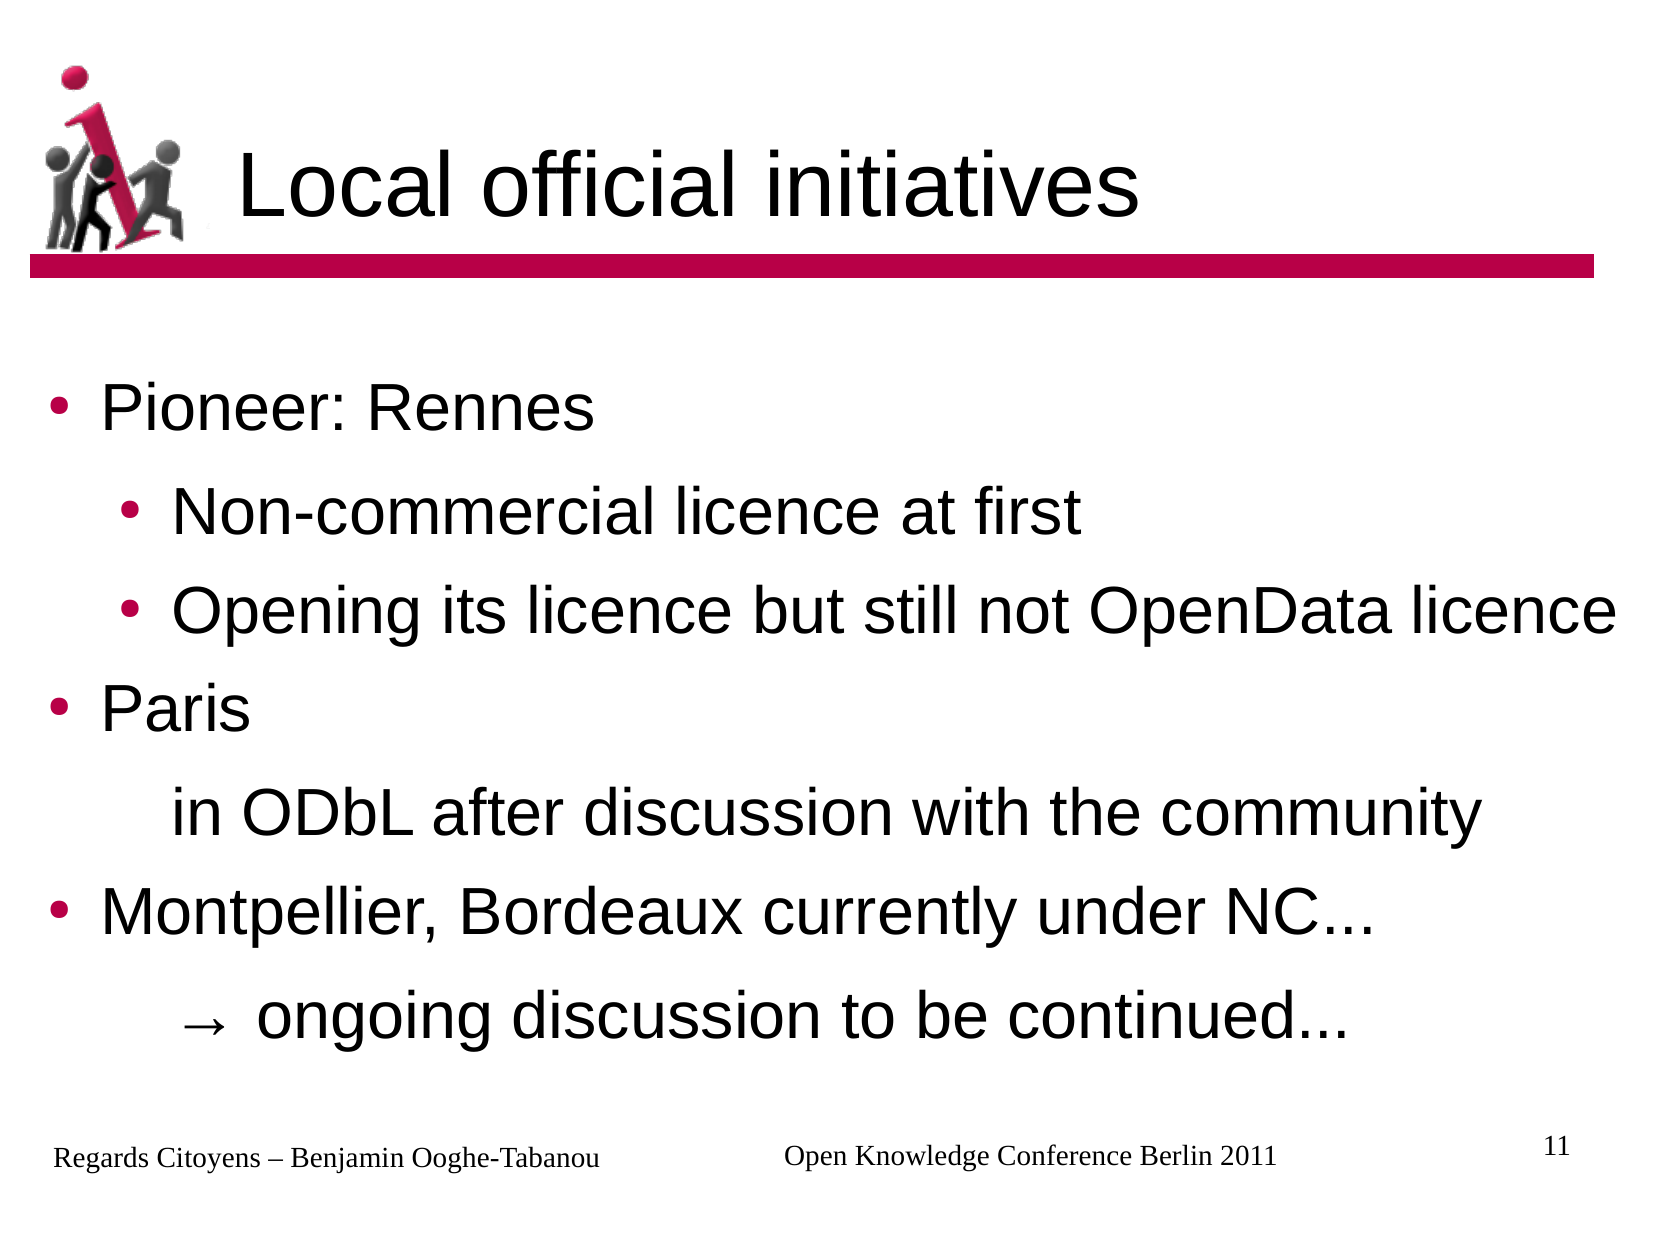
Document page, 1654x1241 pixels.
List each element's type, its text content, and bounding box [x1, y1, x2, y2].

title Local official initiatives [236, 88, 1654, 265]
picture [29, 60, 210, 254]
list Pioneer: Rennes Non-commercial licence at first Opening its licence but still not OpenData licence Paris in ODbL after discussion with the community Montpellier, Bordeaux currently under NC... → ongoing discussion to be continued... [29, 265, 1654, 1085]
